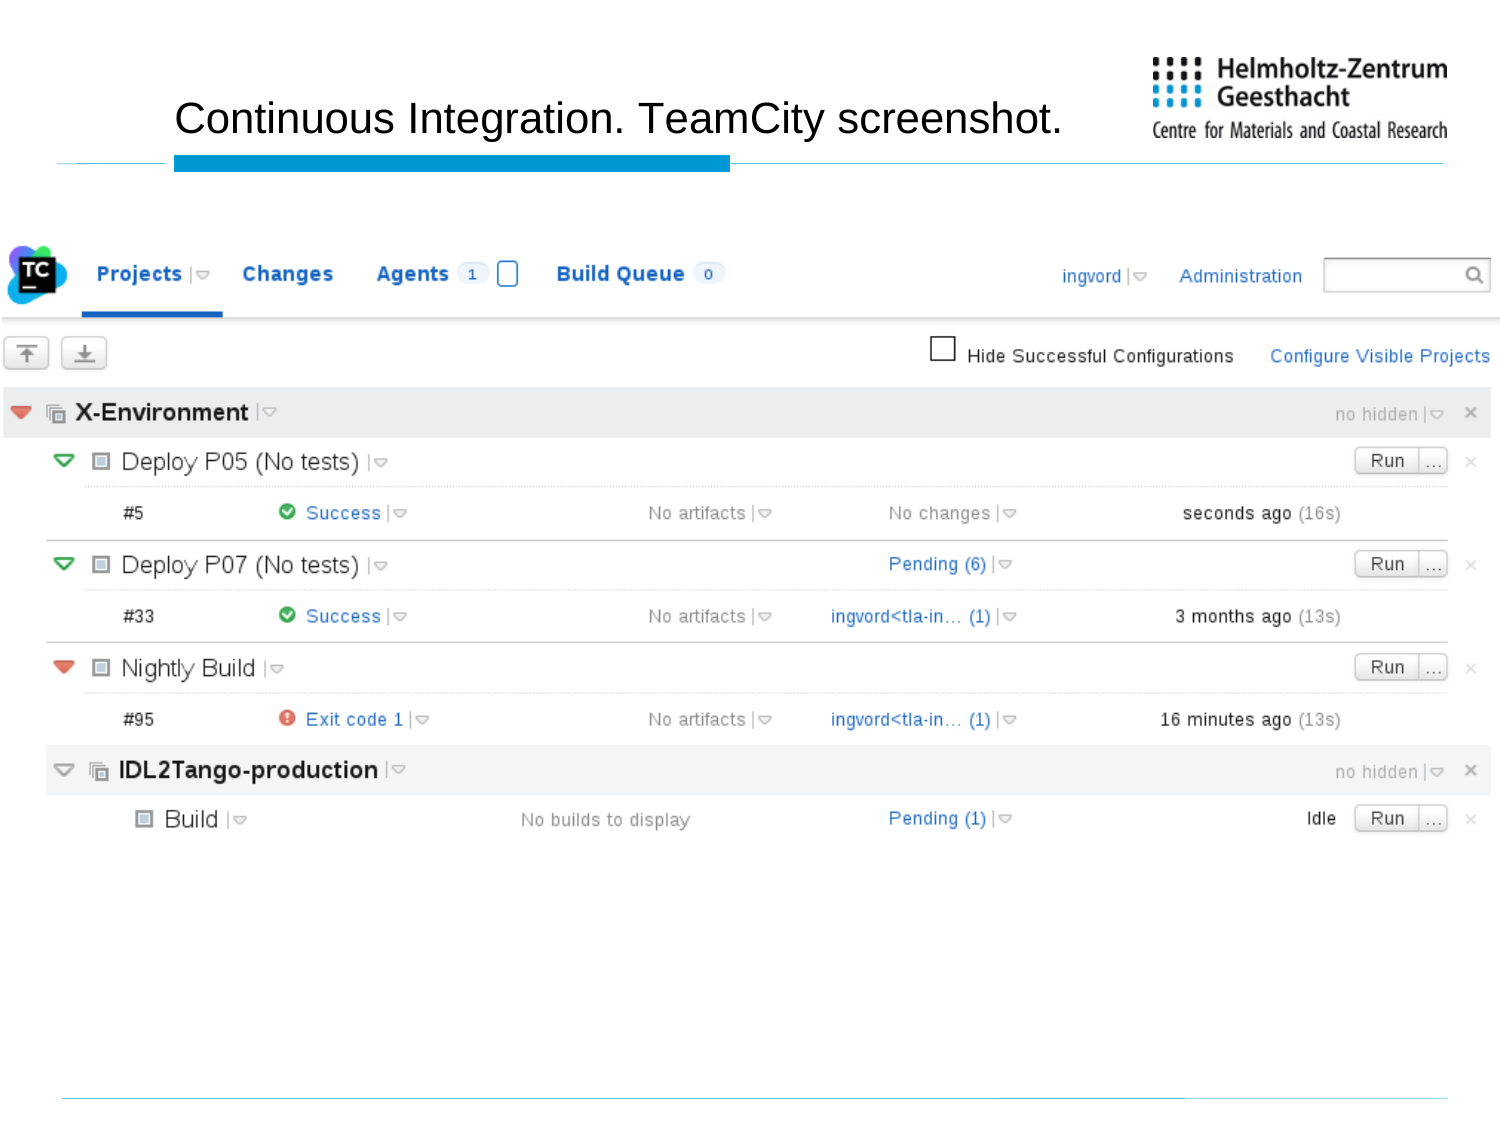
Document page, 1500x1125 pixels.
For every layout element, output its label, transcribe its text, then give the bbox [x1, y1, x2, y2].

text_box Continuous Integration. TeamCity screenshot. [174, 58, 1124, 143]
picture [2, 239, 1500, 883]
picture [1153, 57, 1447, 138]
